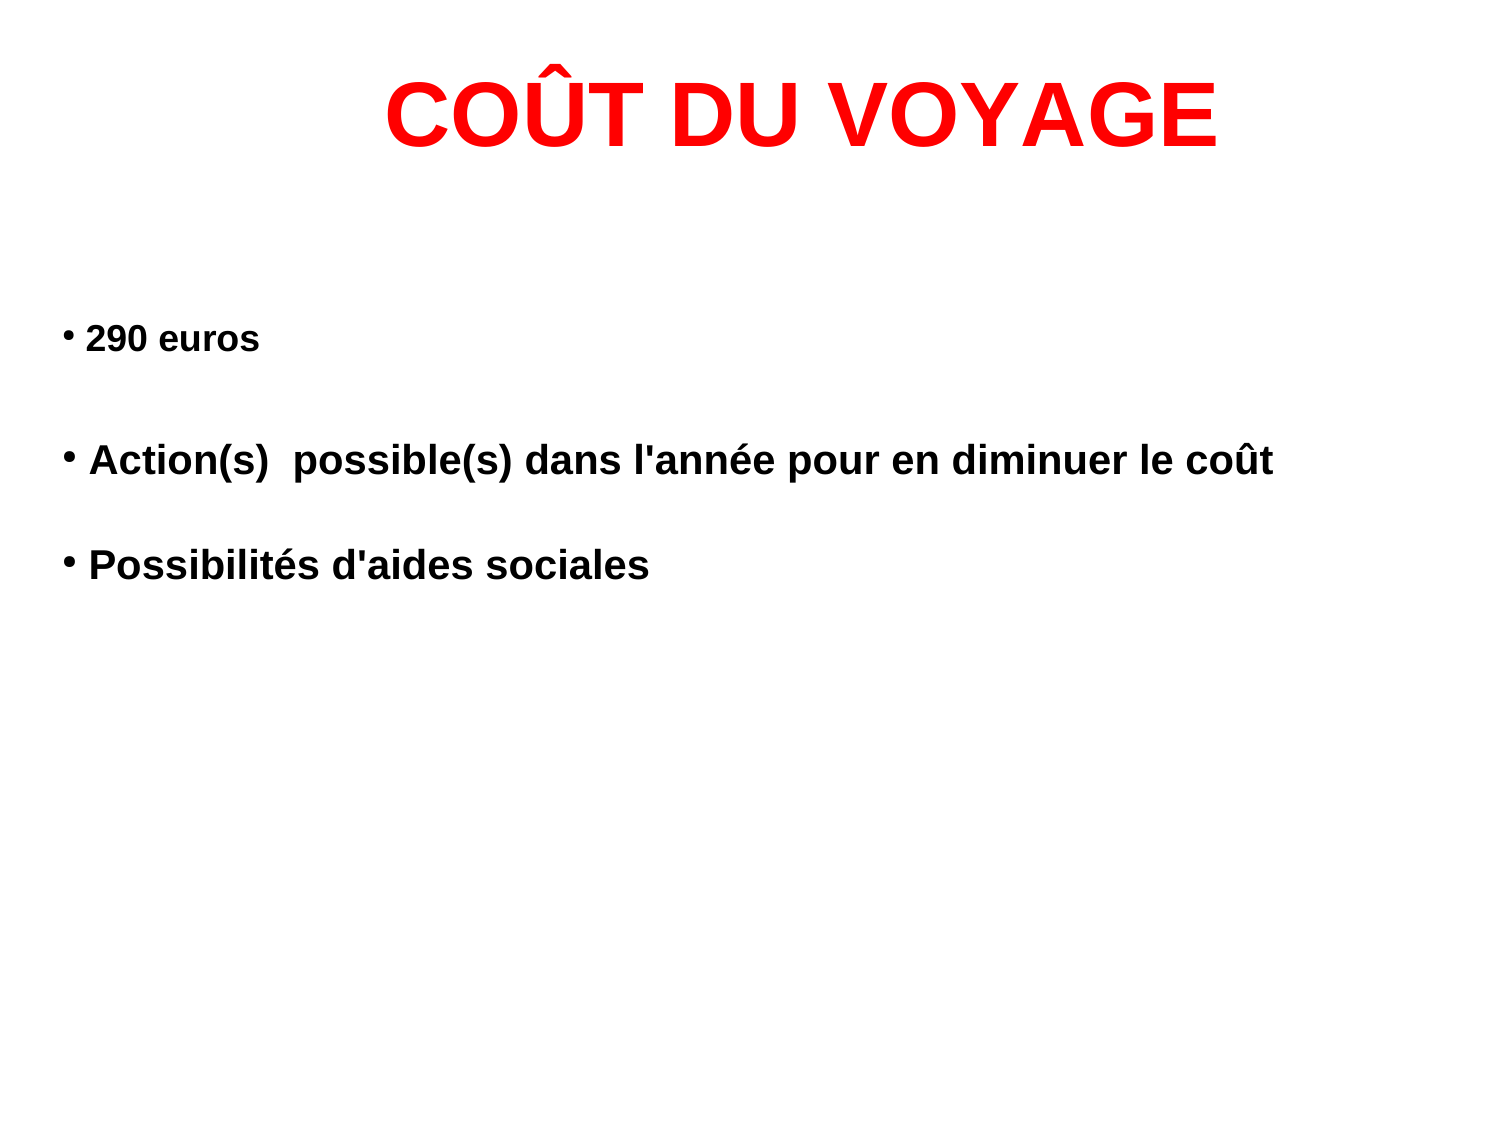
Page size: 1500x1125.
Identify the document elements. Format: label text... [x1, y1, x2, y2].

text_box 290 euros Action(s) possible(s) dans l'année pour en diminuer le coût Possibilités d'aides sociales [47, 259, 1418, 772]
text_box COÛT DU VOYAGE [210, 46, 1395, 173]
